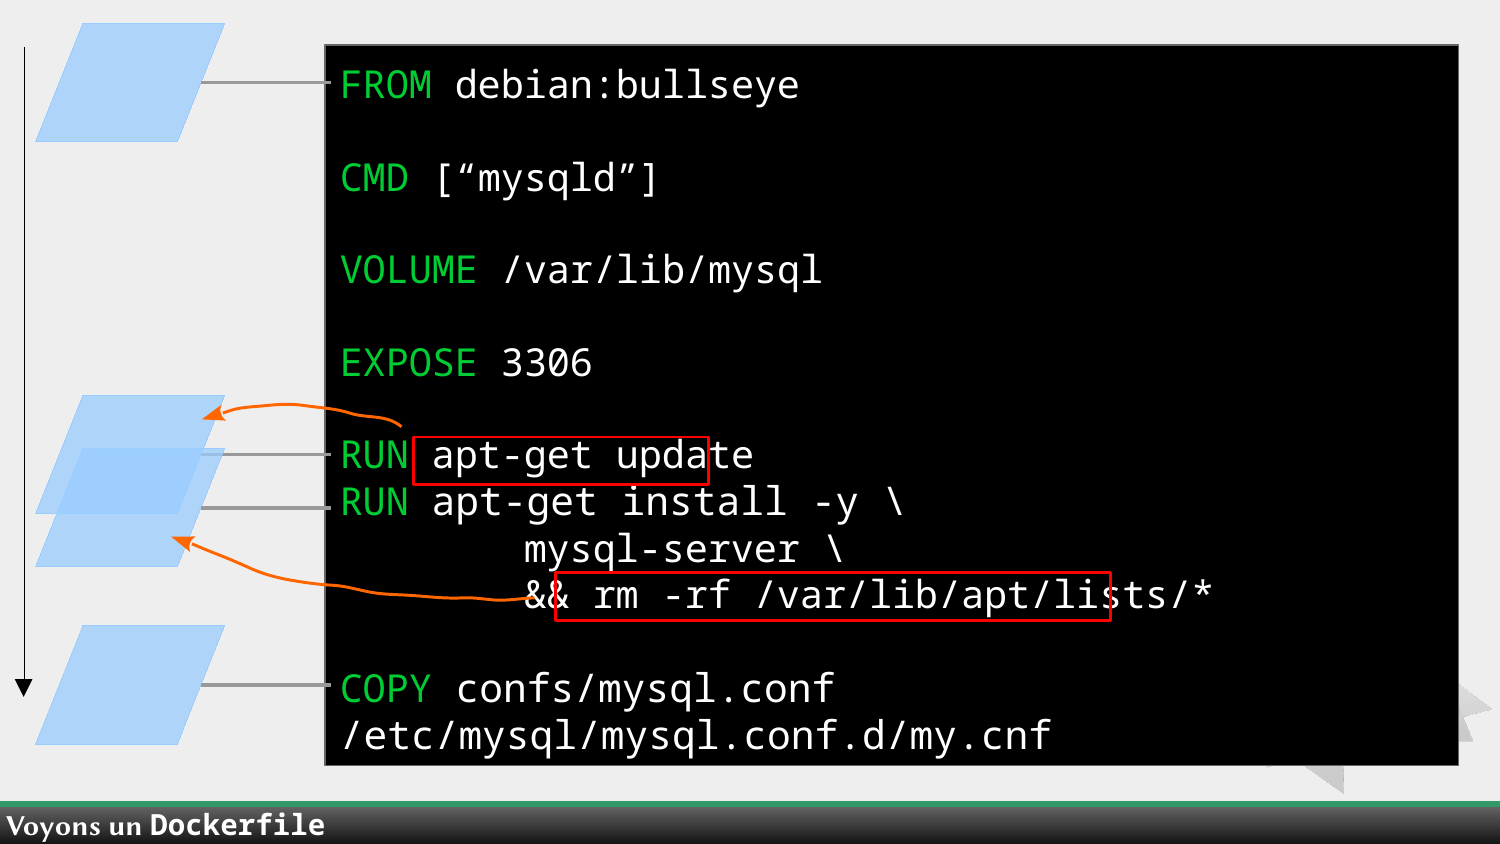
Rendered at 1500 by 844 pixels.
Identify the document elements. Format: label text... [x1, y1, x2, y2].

text_box [35, 625, 225, 745]
text_box [35, 23, 225, 142]
text_box [35, 395, 225, 567]
picture [1187, 587, 1492, 794]
title Voyons un Dockerfile [5, 801, 1075, 844]
text_box FROM debian:bullseye CMD [“mysqld”] VOLUME /var/lib/mysql EXPOSE 3306 RUN apt-get update RUN apt-get install -y \ mysql-server \ && rm -rf /var/lib/apt/lists/* COPY confs/mysql.conf /etc/mysql/mysql.conf.d/my.cnf [324, 45, 1459, 766]
